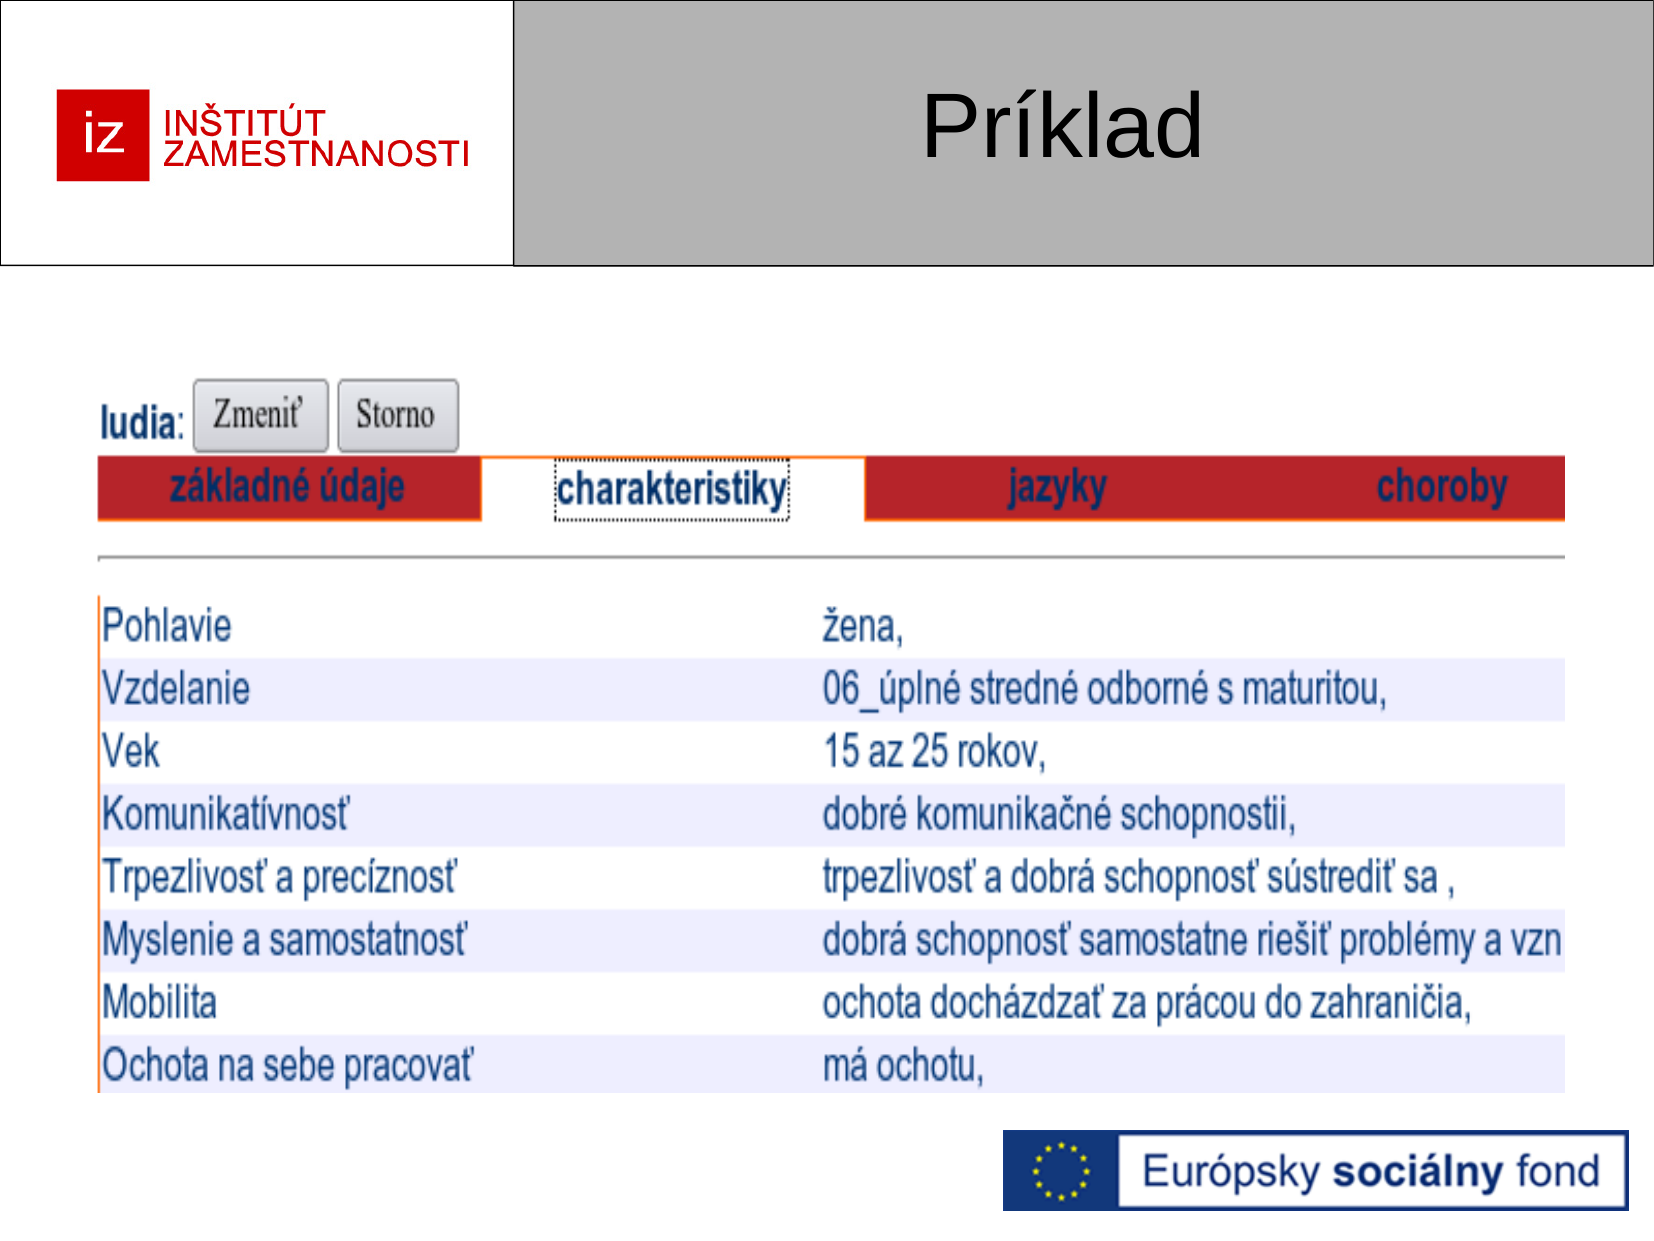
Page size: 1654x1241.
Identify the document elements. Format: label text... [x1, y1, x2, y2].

picture [88, 354, 1565, 1093]
picture [5, 8, 512, 257]
title Príklad [561, 37, 1565, 229]
picture [1003, 1130, 1629, 1211]
